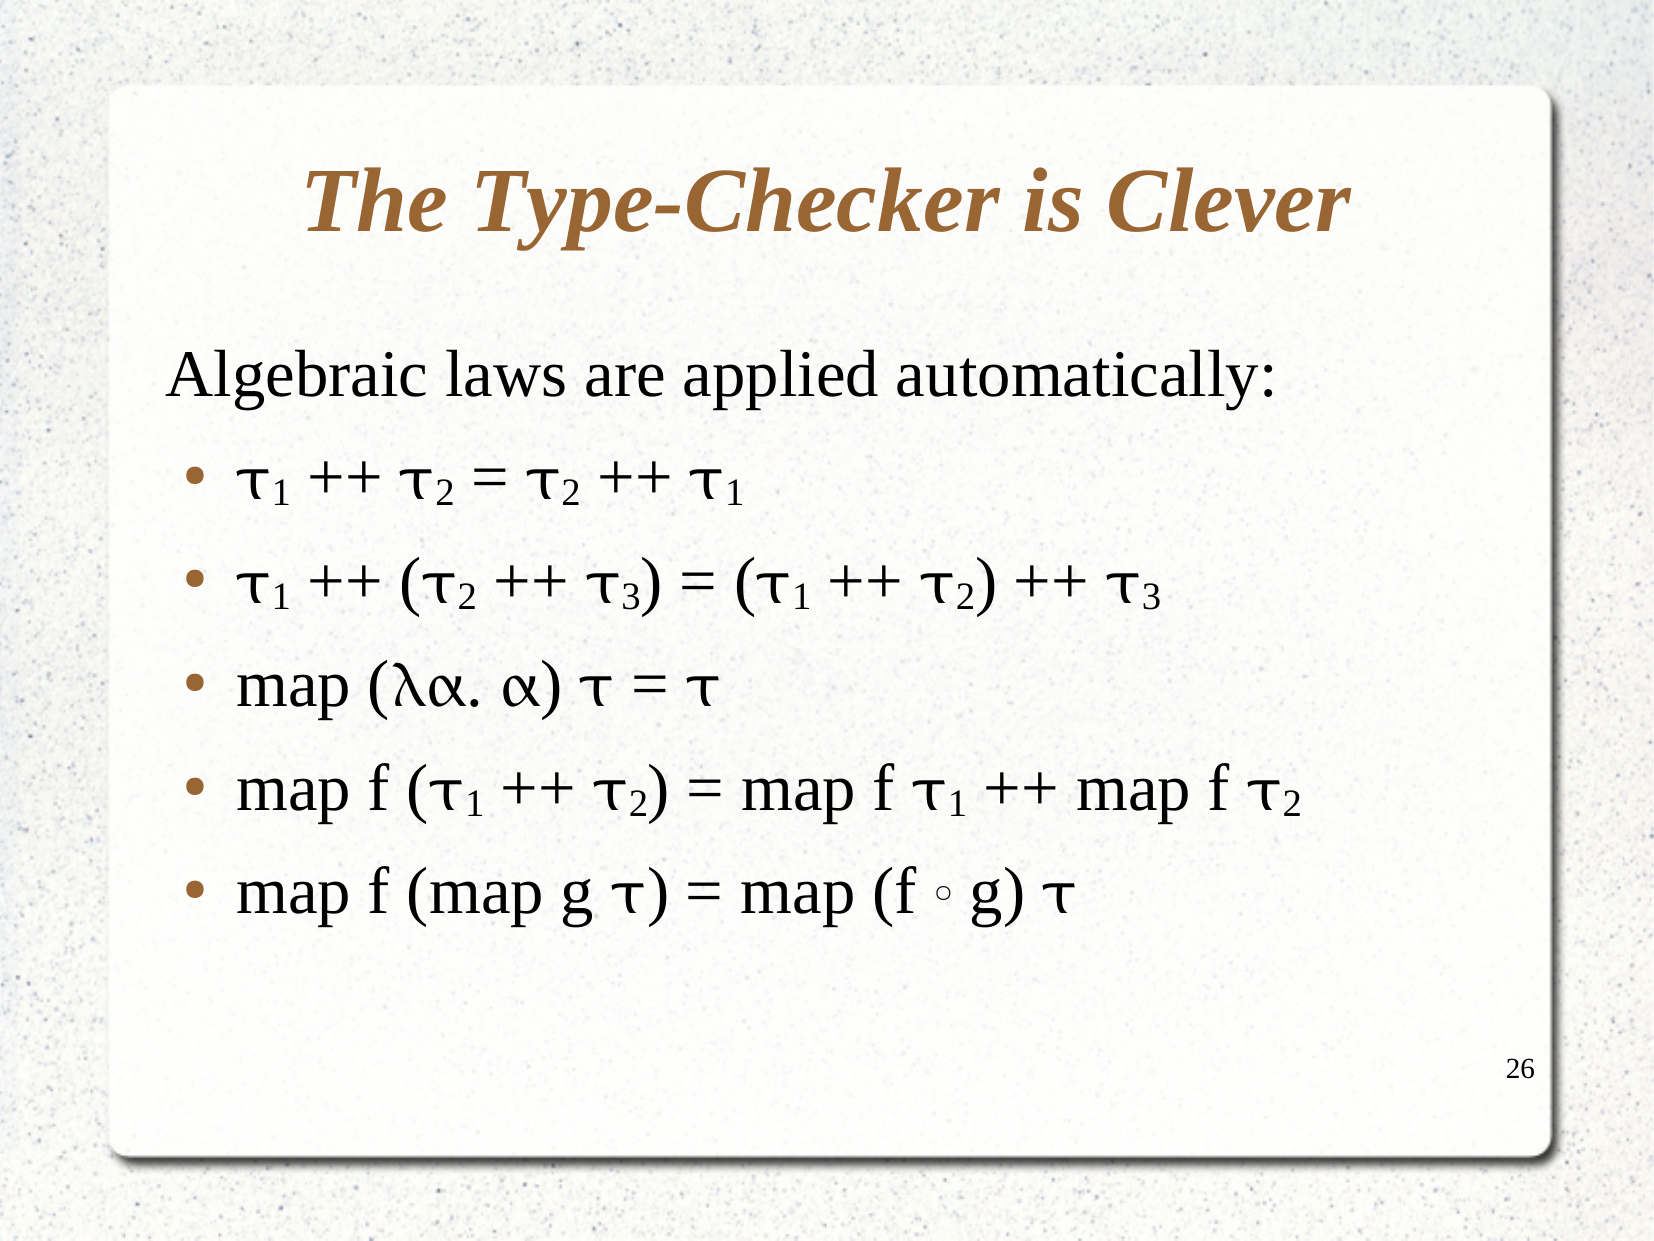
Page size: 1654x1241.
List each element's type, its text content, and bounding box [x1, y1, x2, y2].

picture [0, 0, 1654, 1241]
list Algebraic laws are applied automatically: 1 ++ 2 = 2 ++ 1 1 ++ (2 ++ 3) = (1 ++ 2) ++ 3 map (. )  =  map f (1 ++ 2) = map f 1 ++ map f 2 map f (map g ) = map (f ○ g)  [147, 336, 1506, 1141]
title The Type-Checker is Clever [118, 96, 1536, 304]
